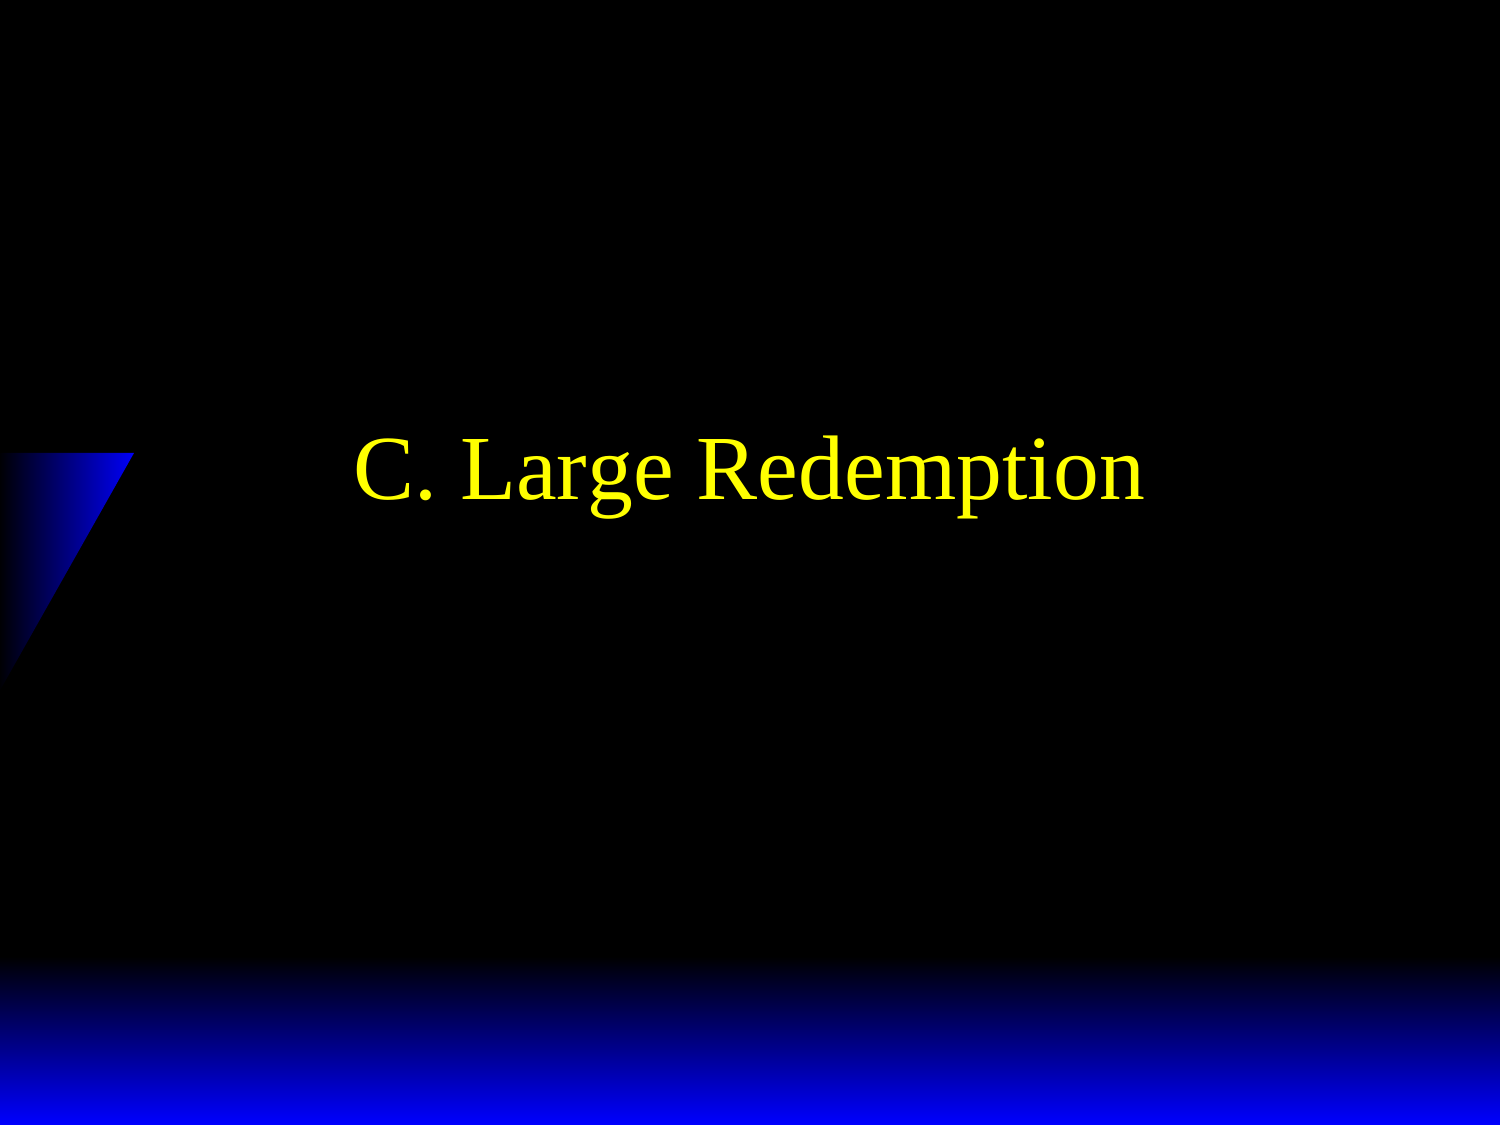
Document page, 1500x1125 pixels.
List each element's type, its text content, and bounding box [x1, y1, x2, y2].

title C. Large Redemption [112, 374, 1388, 563]
